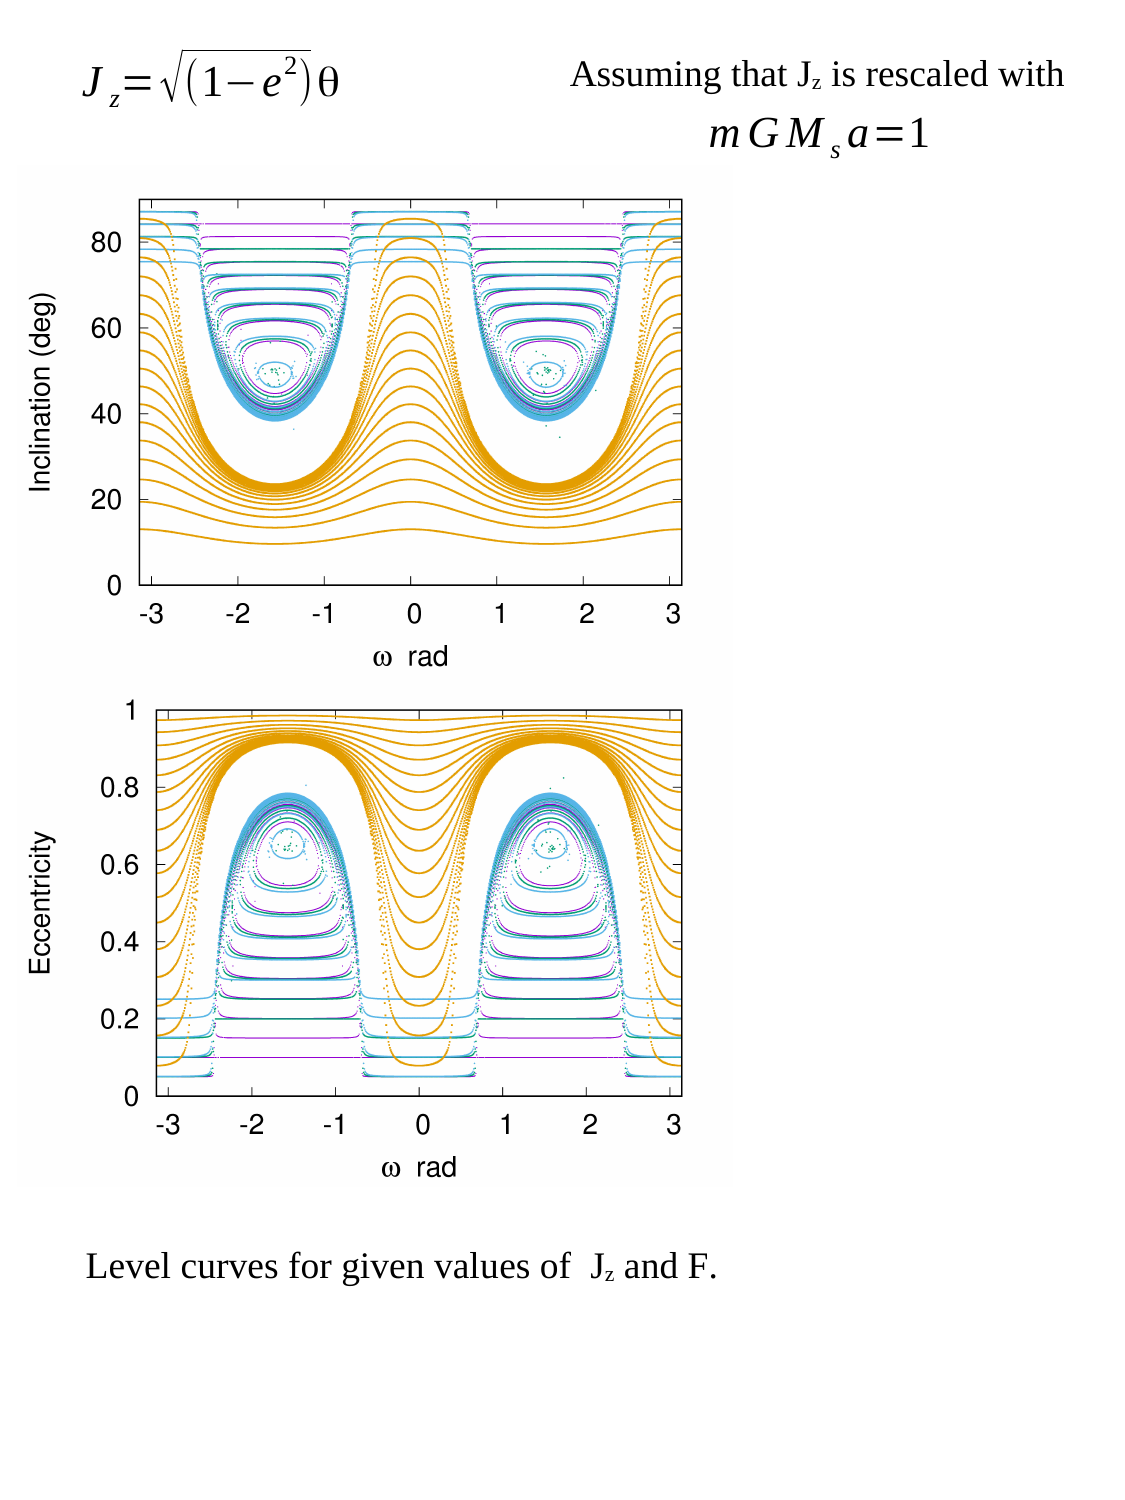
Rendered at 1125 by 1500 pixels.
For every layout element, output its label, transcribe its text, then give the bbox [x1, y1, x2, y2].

picture [17, 165, 733, 1187]
text_box Level curves for given values of Jz and F. [70, 1239, 1052, 1430]
chart [70, 47, 352, 114]
text_box Assuming that Jz is rescaled with [555, 47, 1111, 159]
chart [697, 108, 941, 165]
